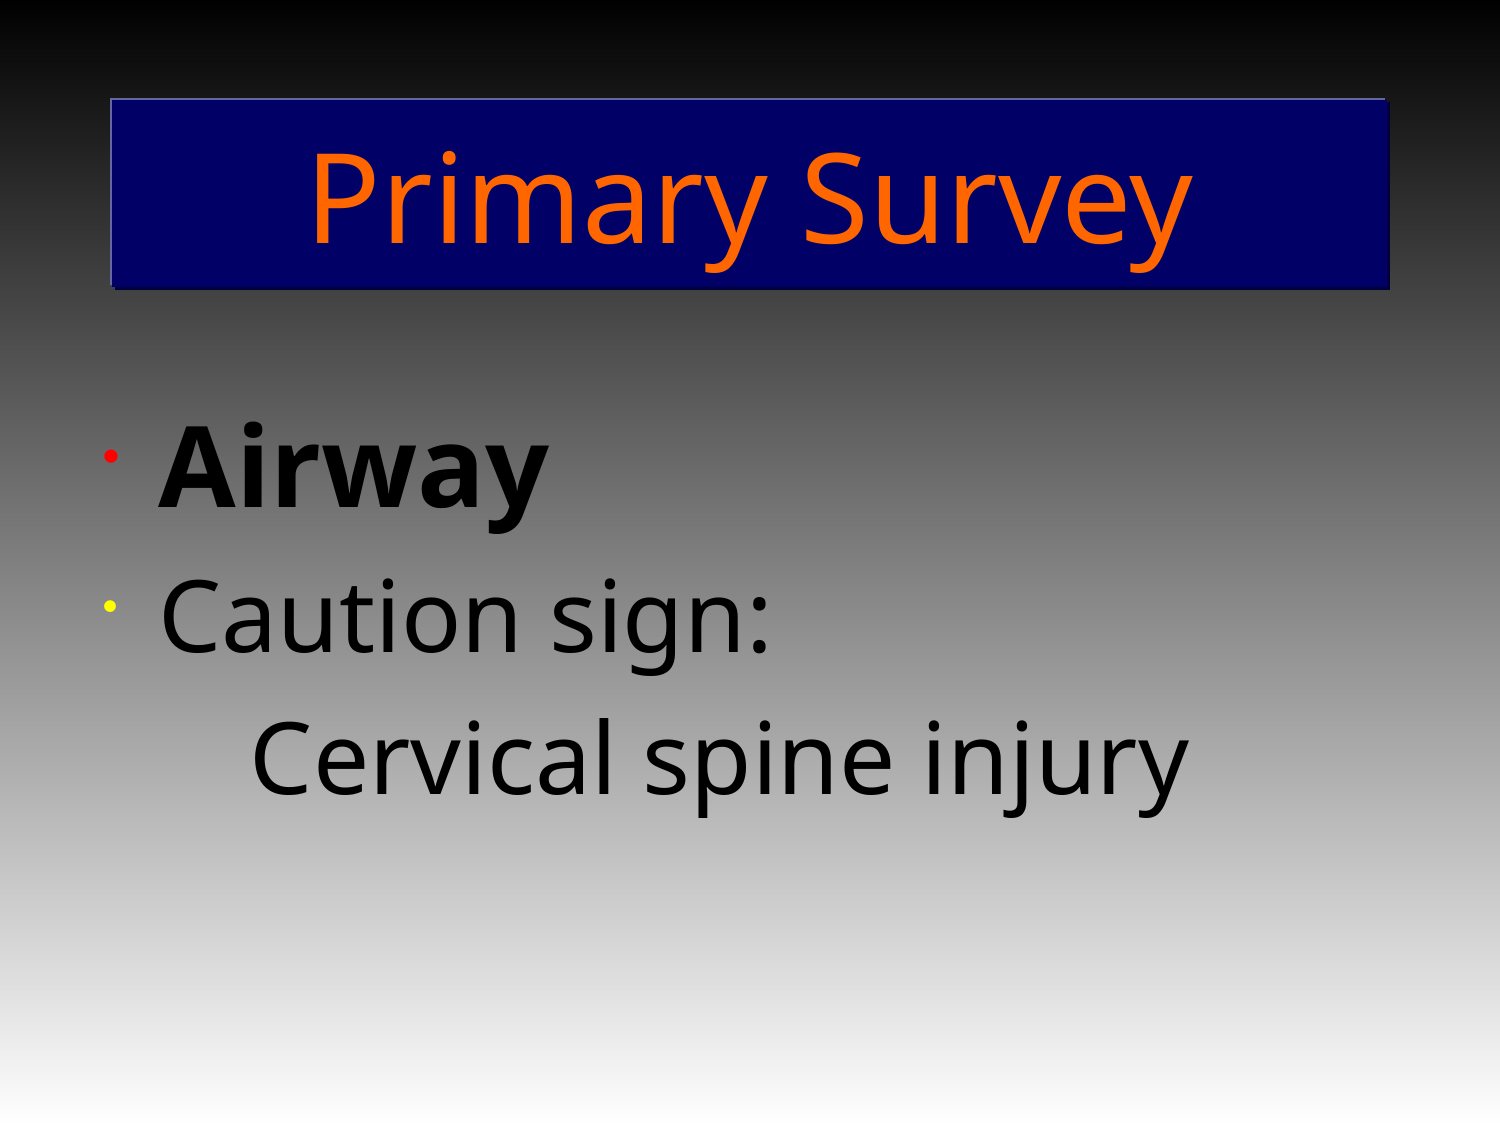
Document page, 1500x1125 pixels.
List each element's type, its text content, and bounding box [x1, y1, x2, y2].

picture [110, 97, 1392, 292]
text_box Primary Survey [127, 107, 1373, 280]
list Airway Caution sign: Cervical spine injury [87, 387, 1400, 1063]
